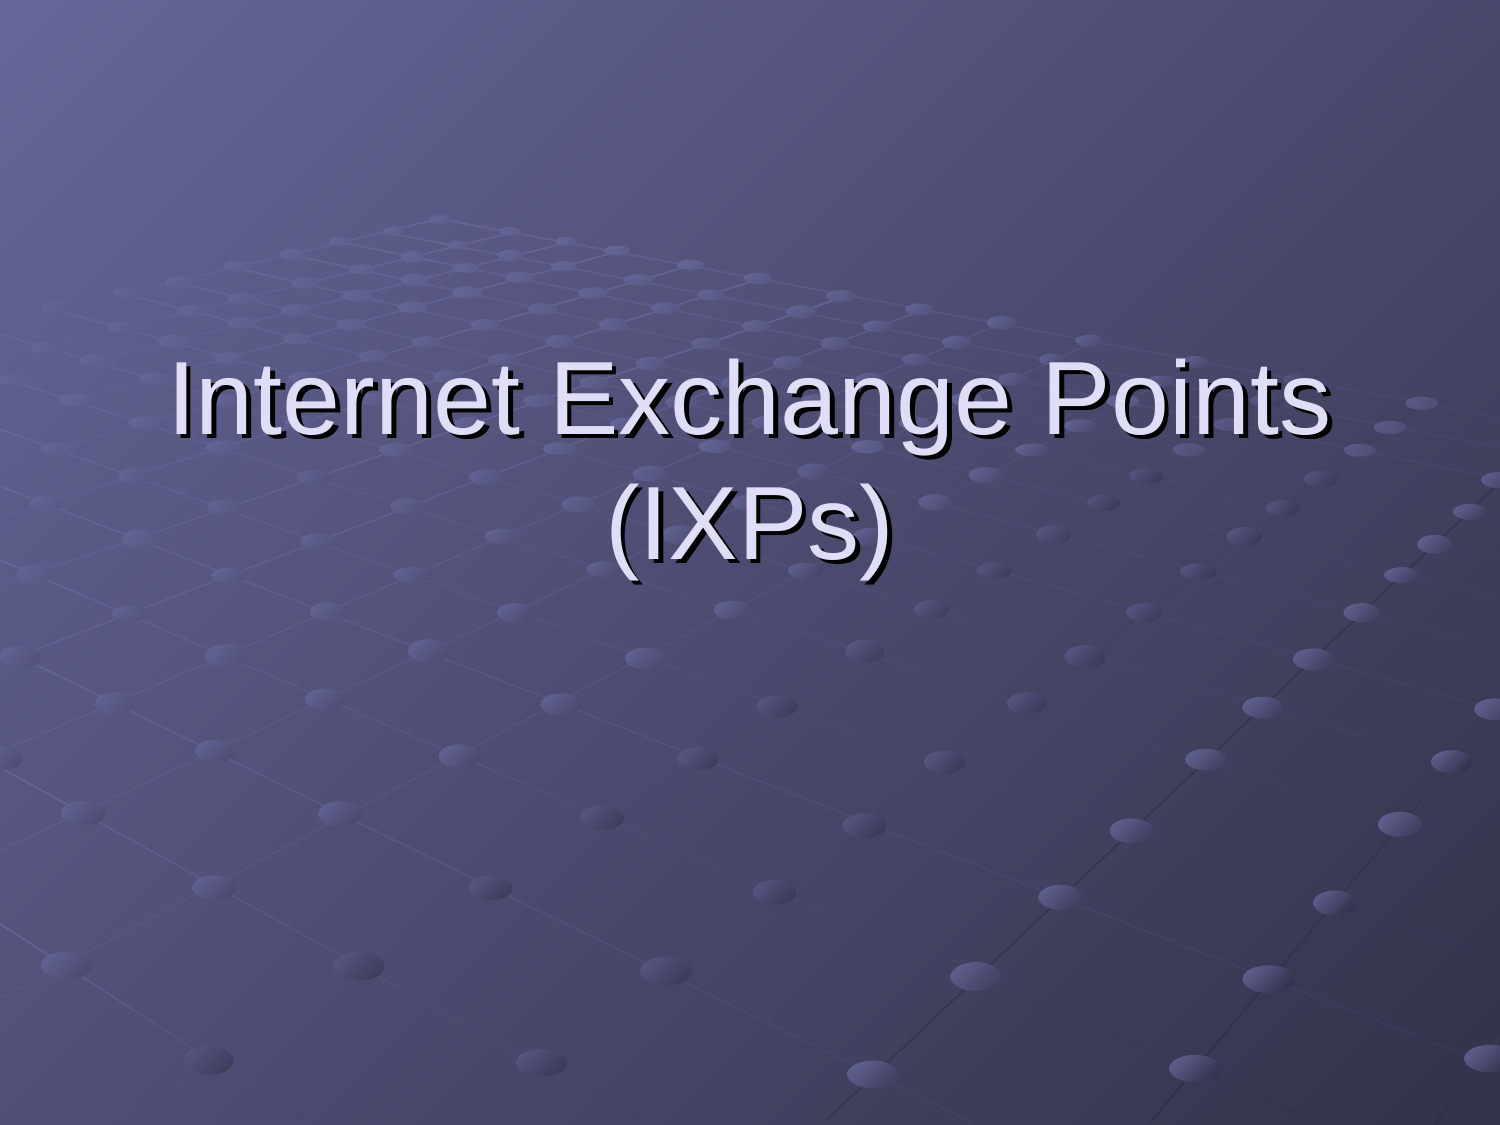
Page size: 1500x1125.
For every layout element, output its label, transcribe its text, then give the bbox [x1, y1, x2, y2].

title Internet Exchange Points (IXPs) [112, 302, 1388, 588]
